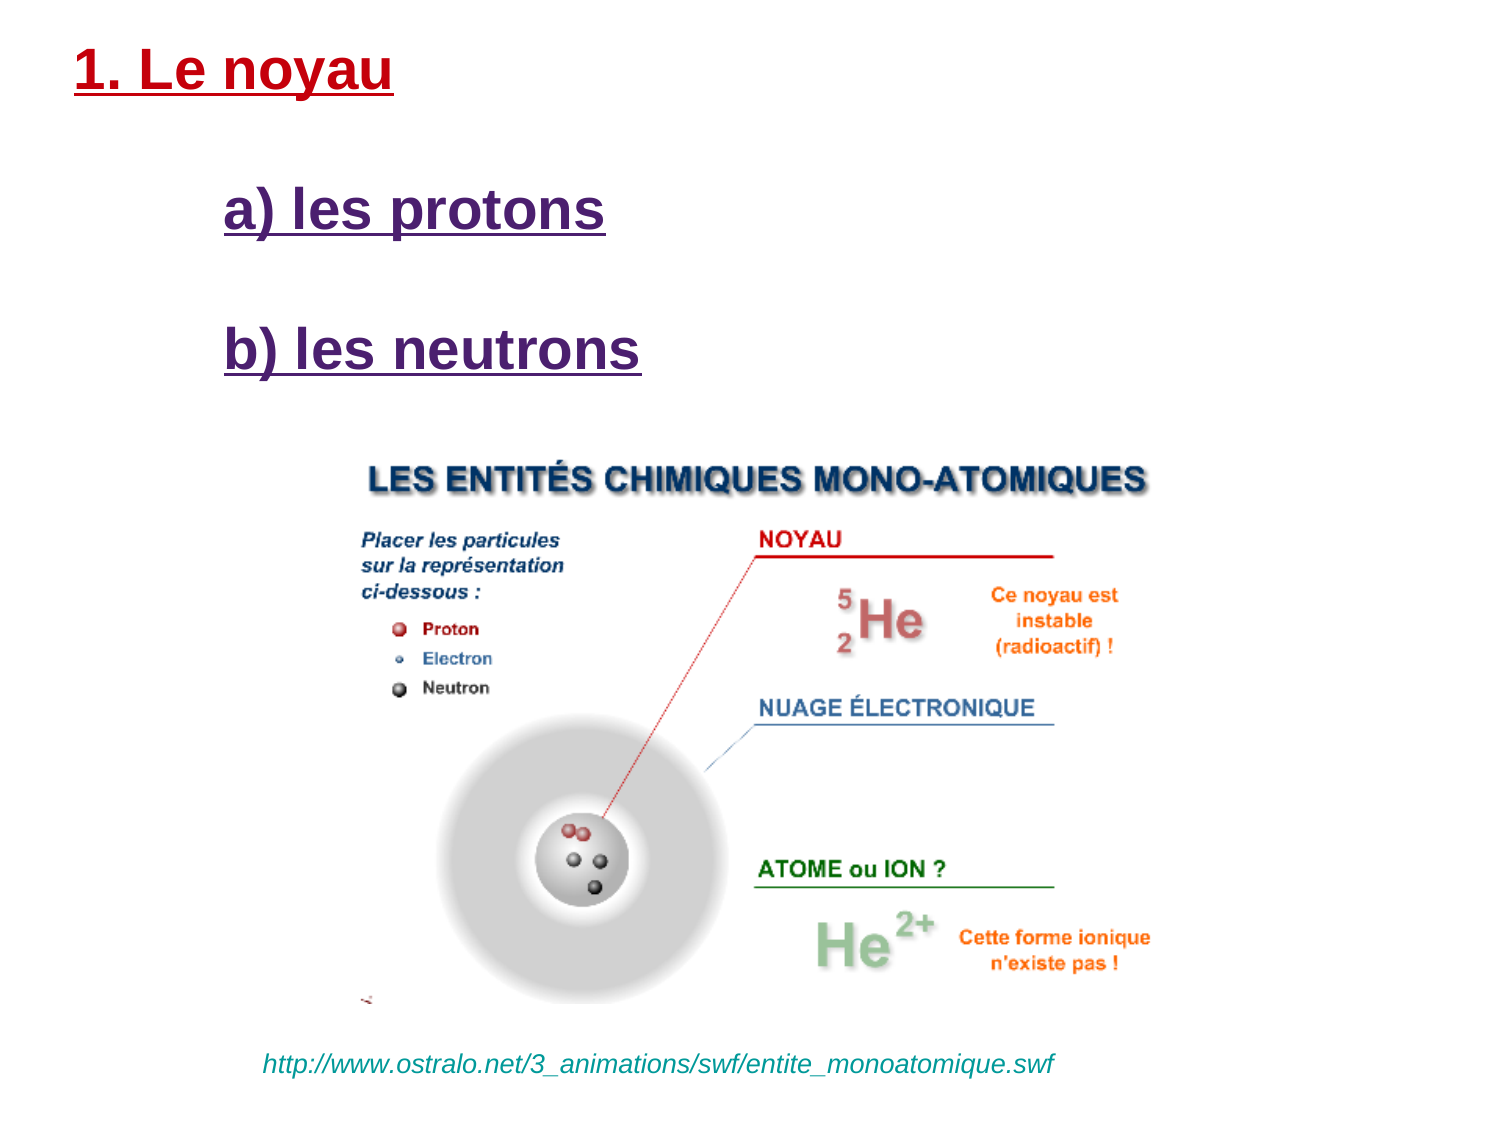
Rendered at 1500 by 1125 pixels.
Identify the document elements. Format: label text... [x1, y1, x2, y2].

picture [341, 457, 1158, 1004]
text_box http://www.ostralo.net/3_animations/swf/entite_monoatomique.swf [248, 1039, 1441, 1087]
text_box 1. Le noyau a) les protons b) les neutrons [59, 23, 1453, 389]
